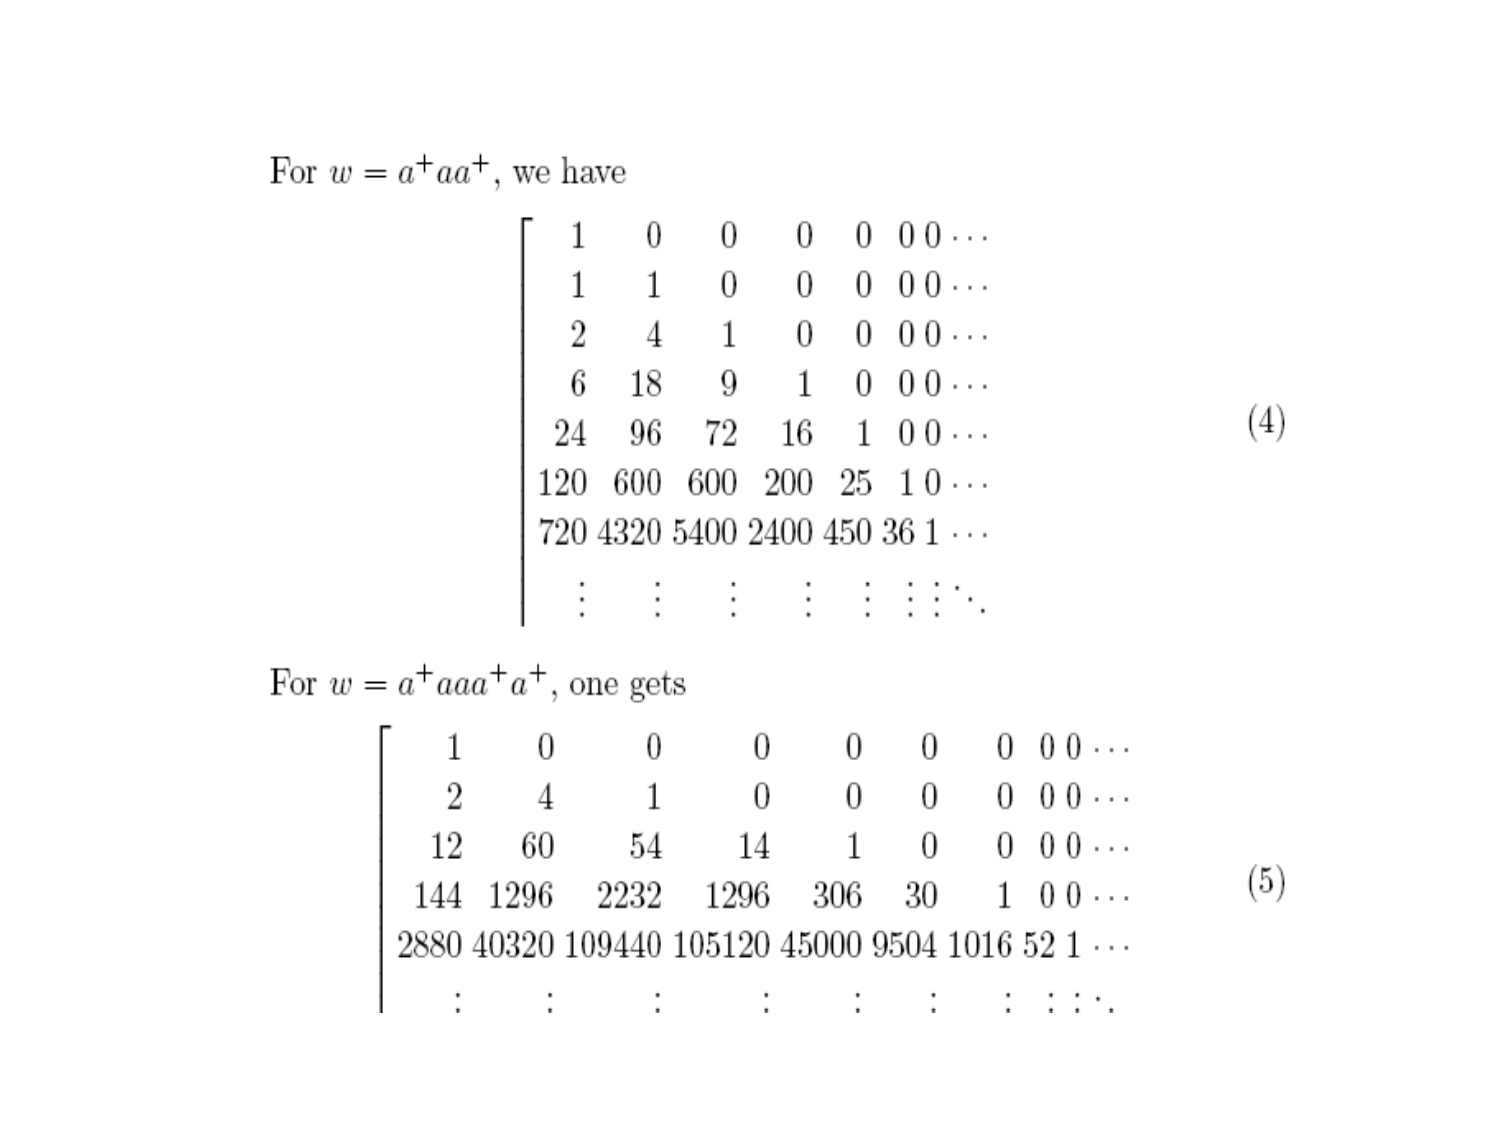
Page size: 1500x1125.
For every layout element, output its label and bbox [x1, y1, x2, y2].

picture [62, 100, 1413, 1013]
